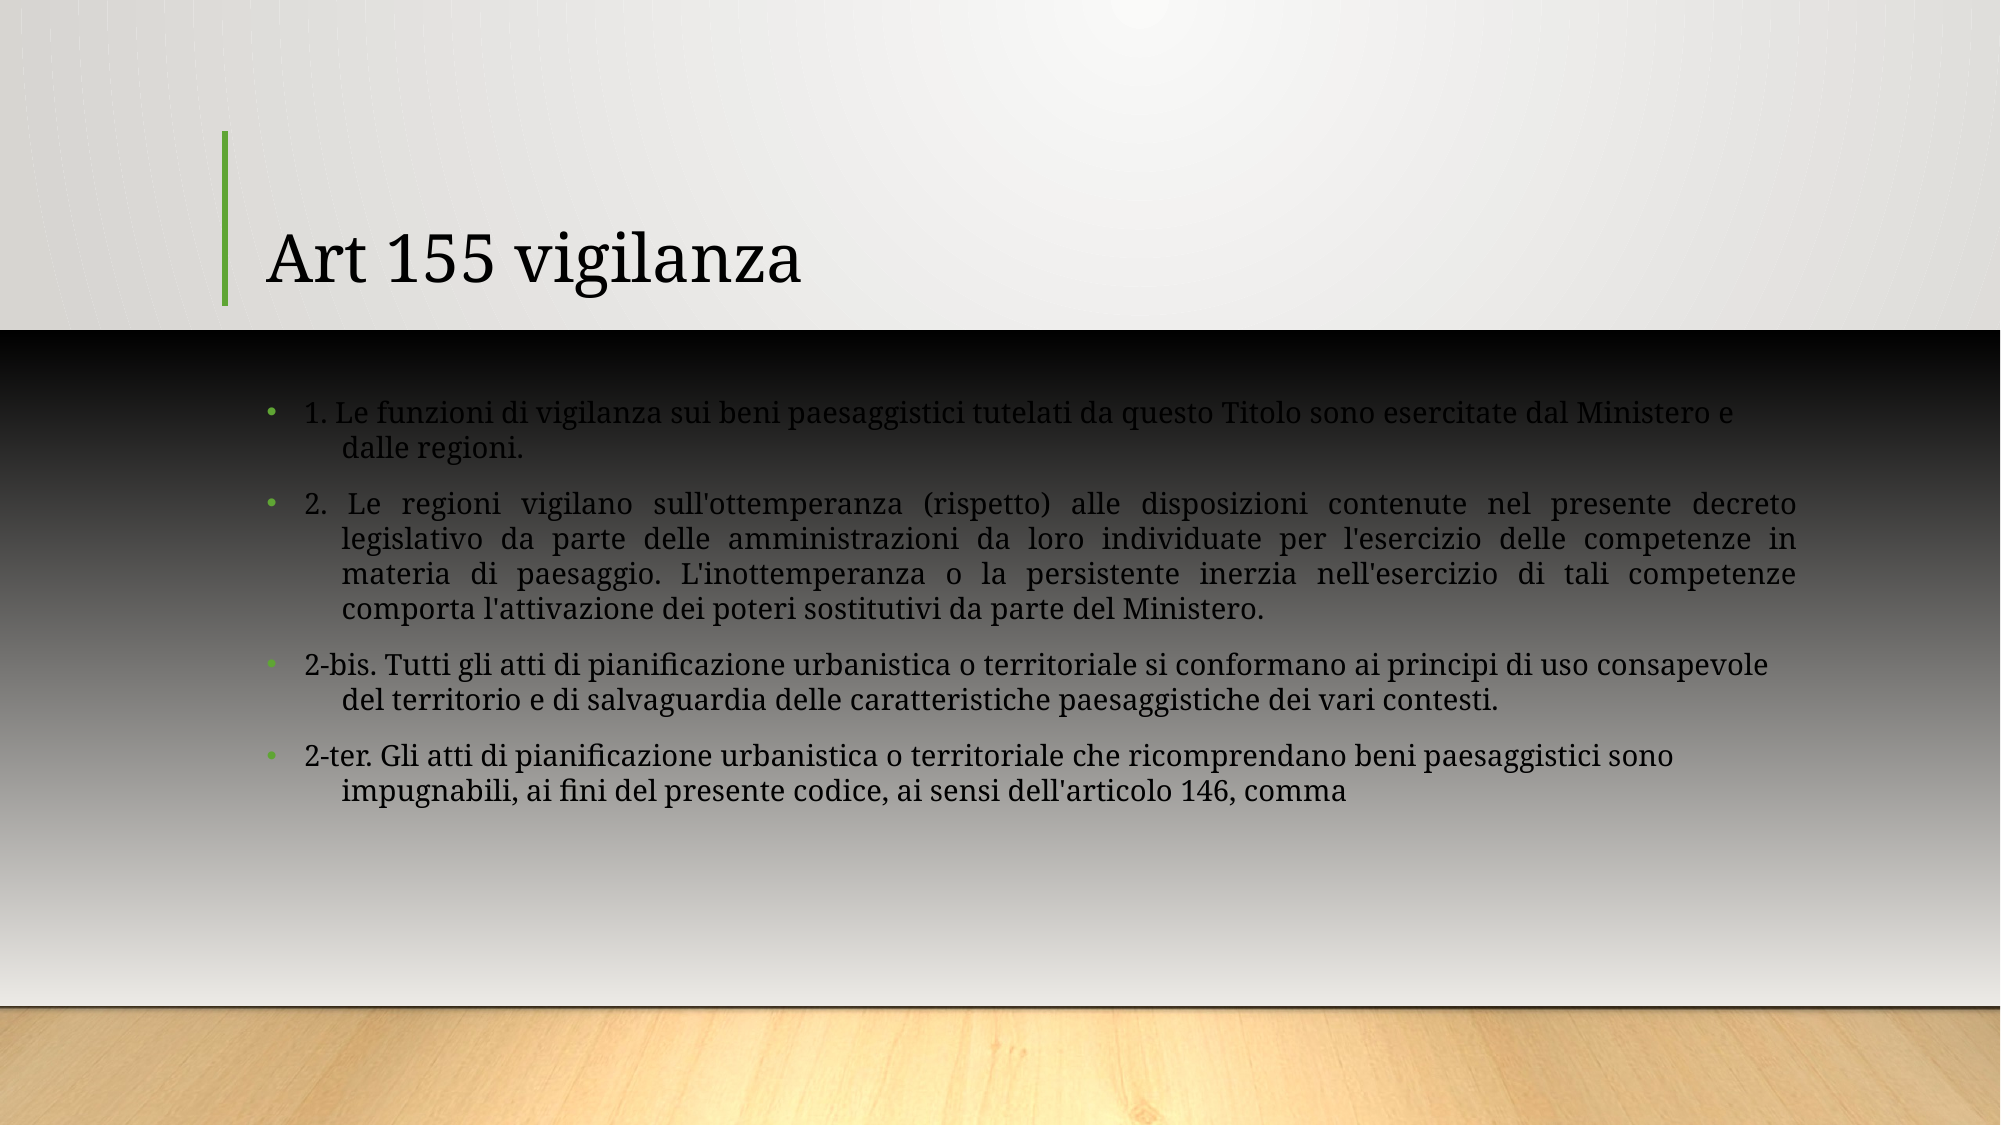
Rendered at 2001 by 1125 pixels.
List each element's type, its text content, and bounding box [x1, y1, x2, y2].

list 1. Le funzioni di vigilanza sui beni paesaggistici tutelati da questo Titolo sono esercitate dal Ministero e dalle regioni. 2. Le regioni vigilano sull'ottemperanza (rispetto) alle disposizioni contenute nel presente decreto legislativo da parte delle amministrazioni da loro individuate per l'esercizio delle competenze in materia di paesaggio. L'inottemperanza o la persistente inerzia nell'esercizio di tali competenze comporta l'attivazione dei poteri sostitutivi da parte del Ministero. 2-bis. Tutti gli atti di pianificazione urbanistica o territoriale si conformano ai principi di uso consapevole del territorio e di salvaguardia delle caratteristiche paesaggistiche dei vari contesti. 2-ter. Gli atti di pianificazione urbanistica o territoriale che ricomprendano beni paesaggistici sono impugnabili, ai fini del presente codice, ai sensi dell'articolo 146, comma [251, 330, 1814, 897]
title Art 155 vigilanza [251, 131, 1814, 305]
